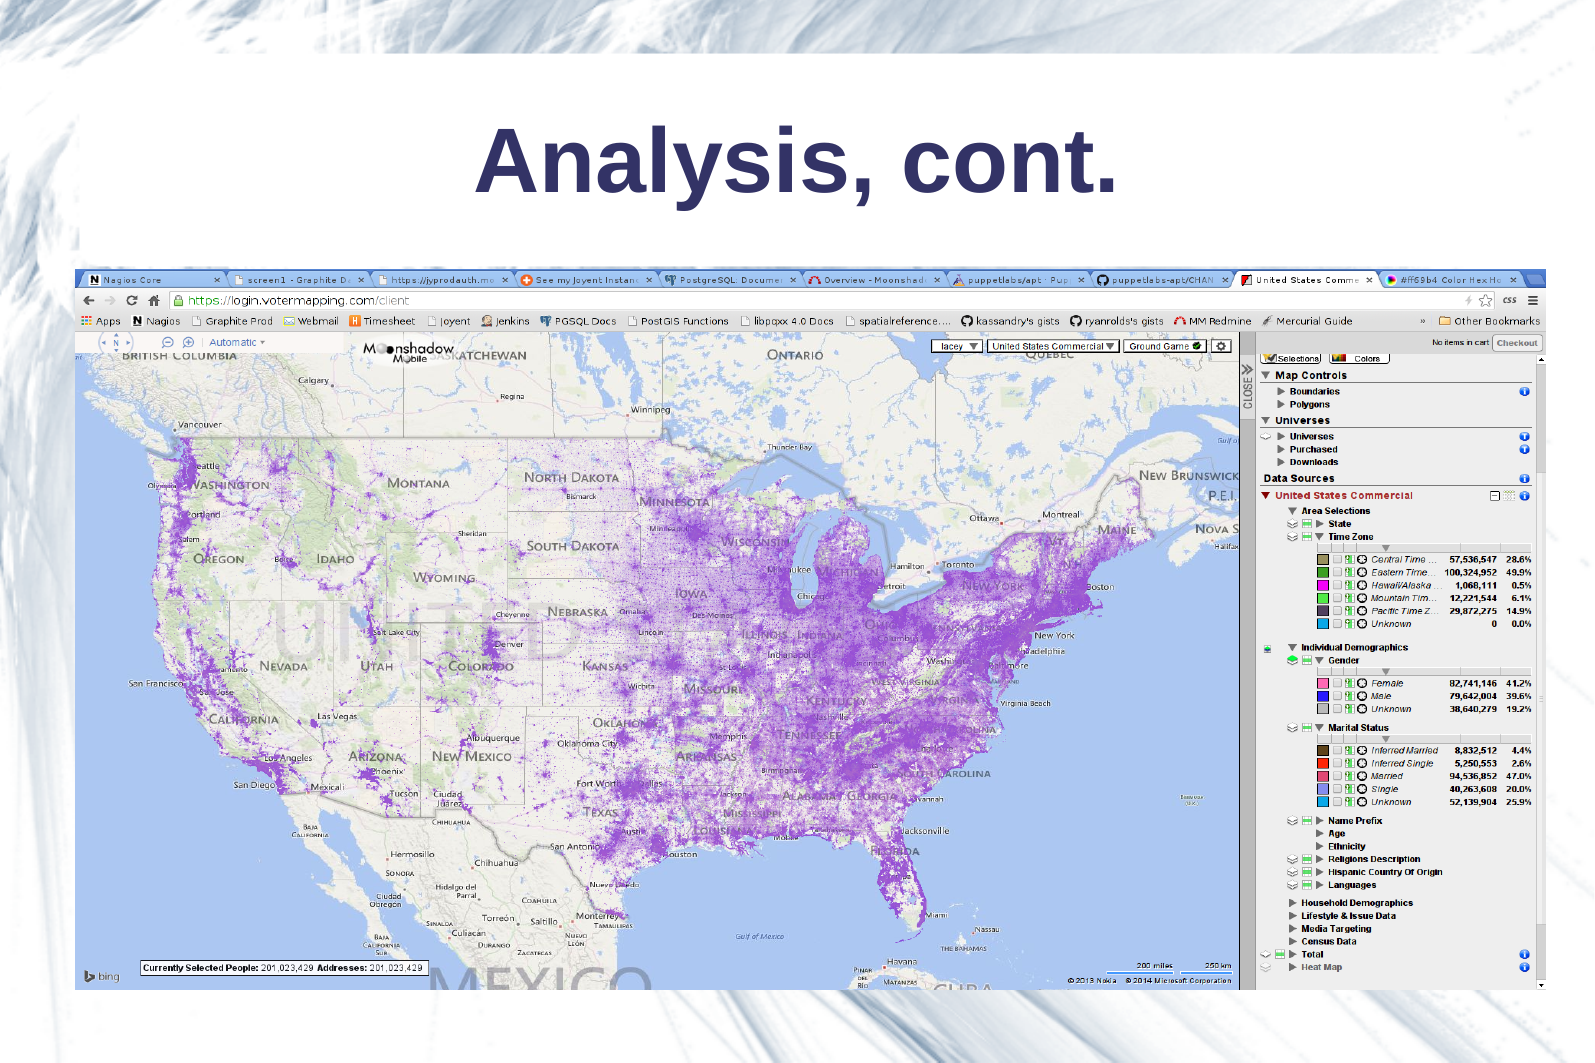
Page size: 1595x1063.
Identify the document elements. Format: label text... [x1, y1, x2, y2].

picture [0, 0, 1595, 1063]
title Analysis, cont. [79, 62, 1515, 259]
